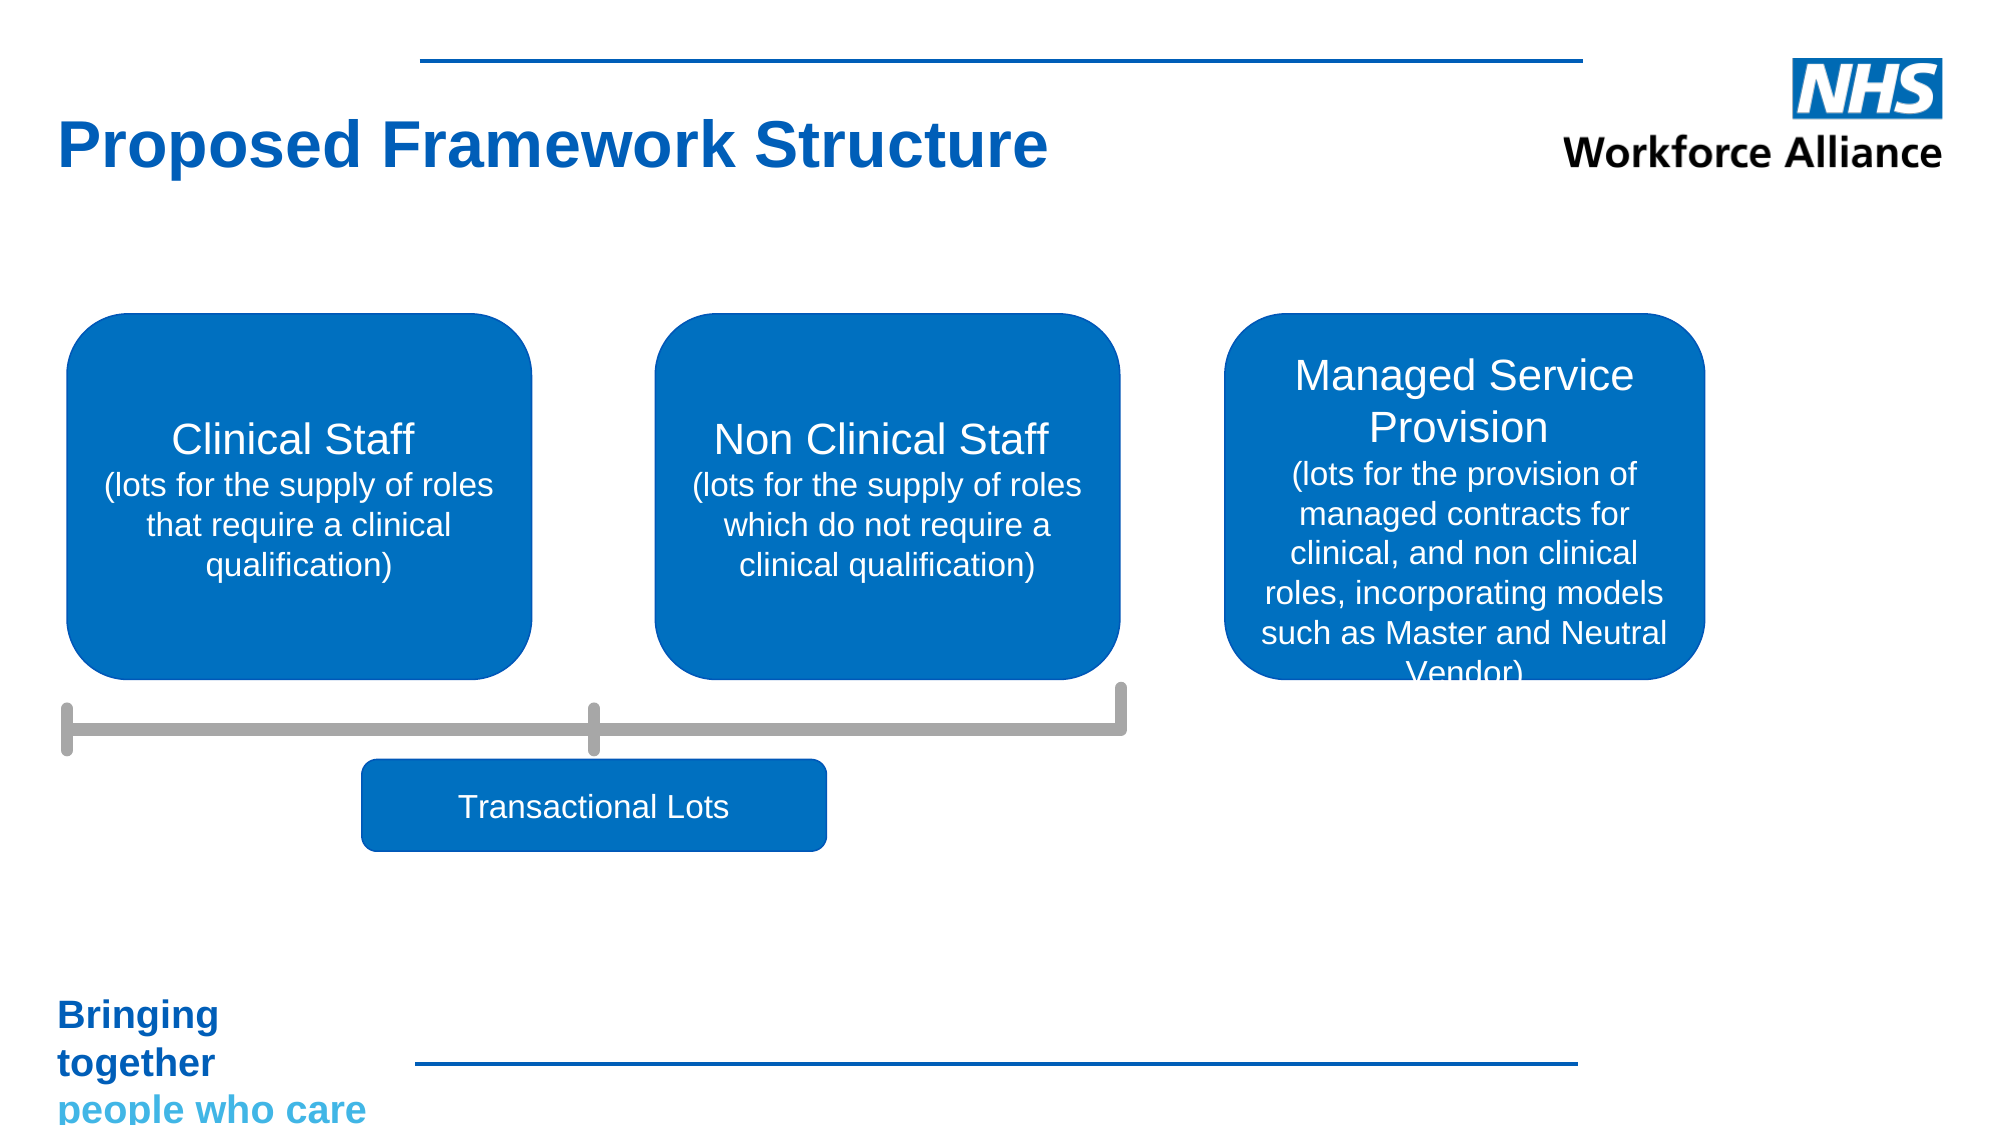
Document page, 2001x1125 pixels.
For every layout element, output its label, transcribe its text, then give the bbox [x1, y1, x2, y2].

text_box Managed Service Provision (lots for the provision of managed contracts for clinical, and non clinical roles, incorporating models such as Master and Neutral Vendor) [1224, 313, 1705, 680]
text_box Clinical Staff (lots for the supply of roles that require a clinical qualification) [67, 313, 532, 680]
picture [1563, 59, 1943, 168]
text_box Bringing together people who care [56, 989, 382, 1125]
text_box [387, 852, 812, 857]
title Proposed Framework Structure [56, 90, 1478, 182]
text_box Non Clinical Staff (lots for the supply of roles which do not require a clinical qualification) [655, 313, 1120, 680]
text_box Transactional Lots [361, 759, 827, 852]
